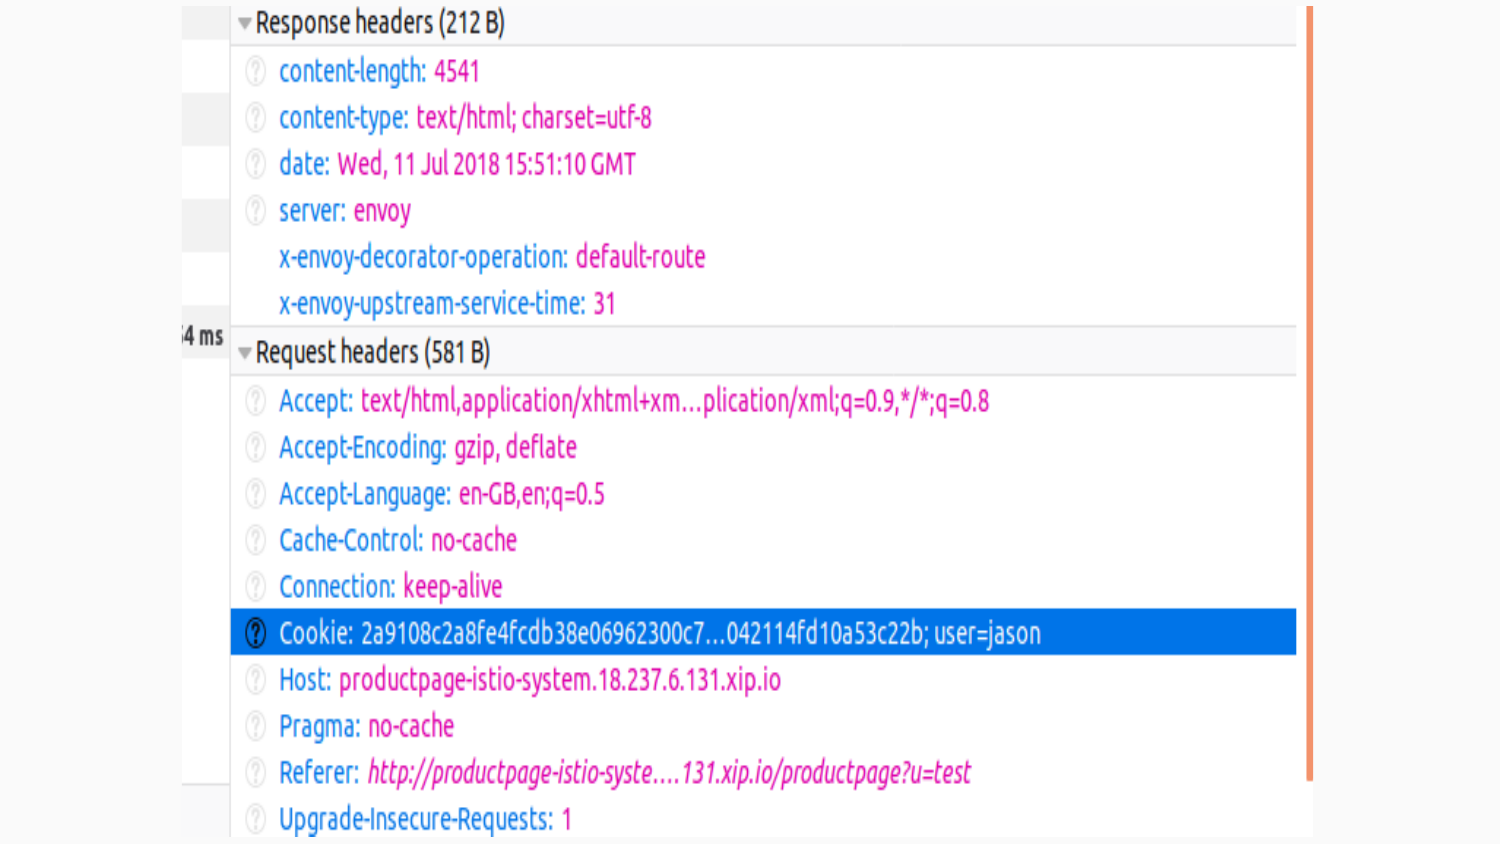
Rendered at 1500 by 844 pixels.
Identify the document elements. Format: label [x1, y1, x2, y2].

picture [181, 6, 1314, 837]
